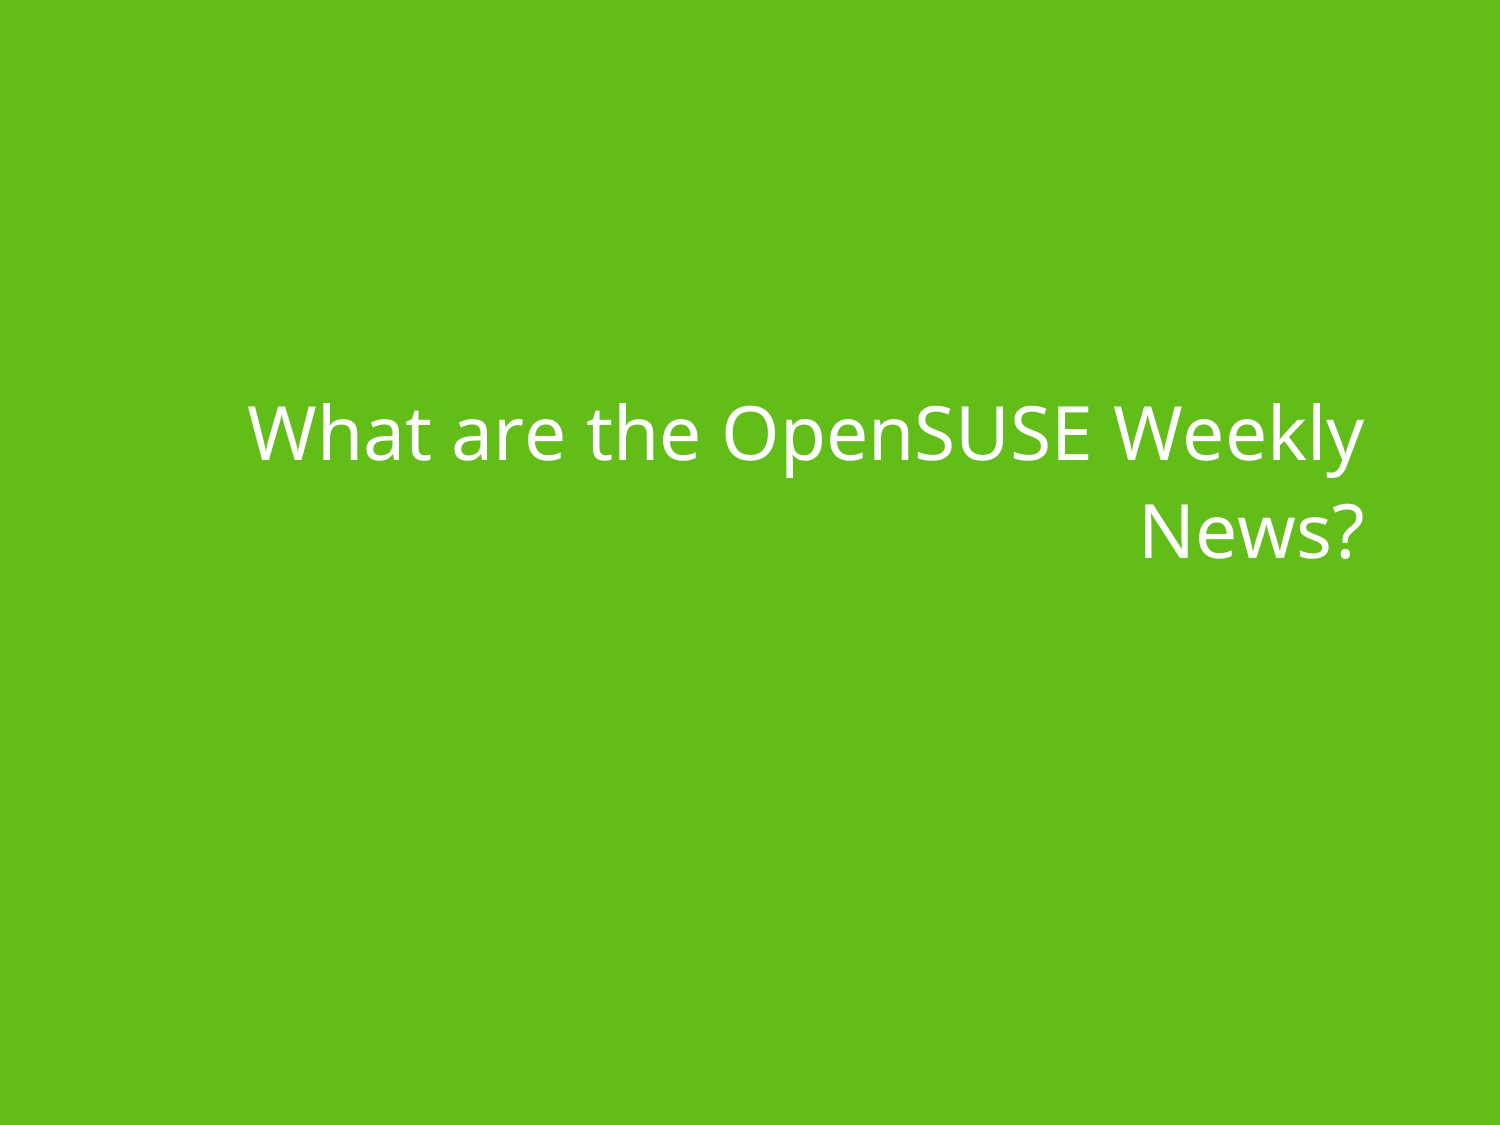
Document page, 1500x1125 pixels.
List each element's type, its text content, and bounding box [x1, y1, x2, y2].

title What are the OpenSUSE Weekly News? [39, 386, 1380, 575]
